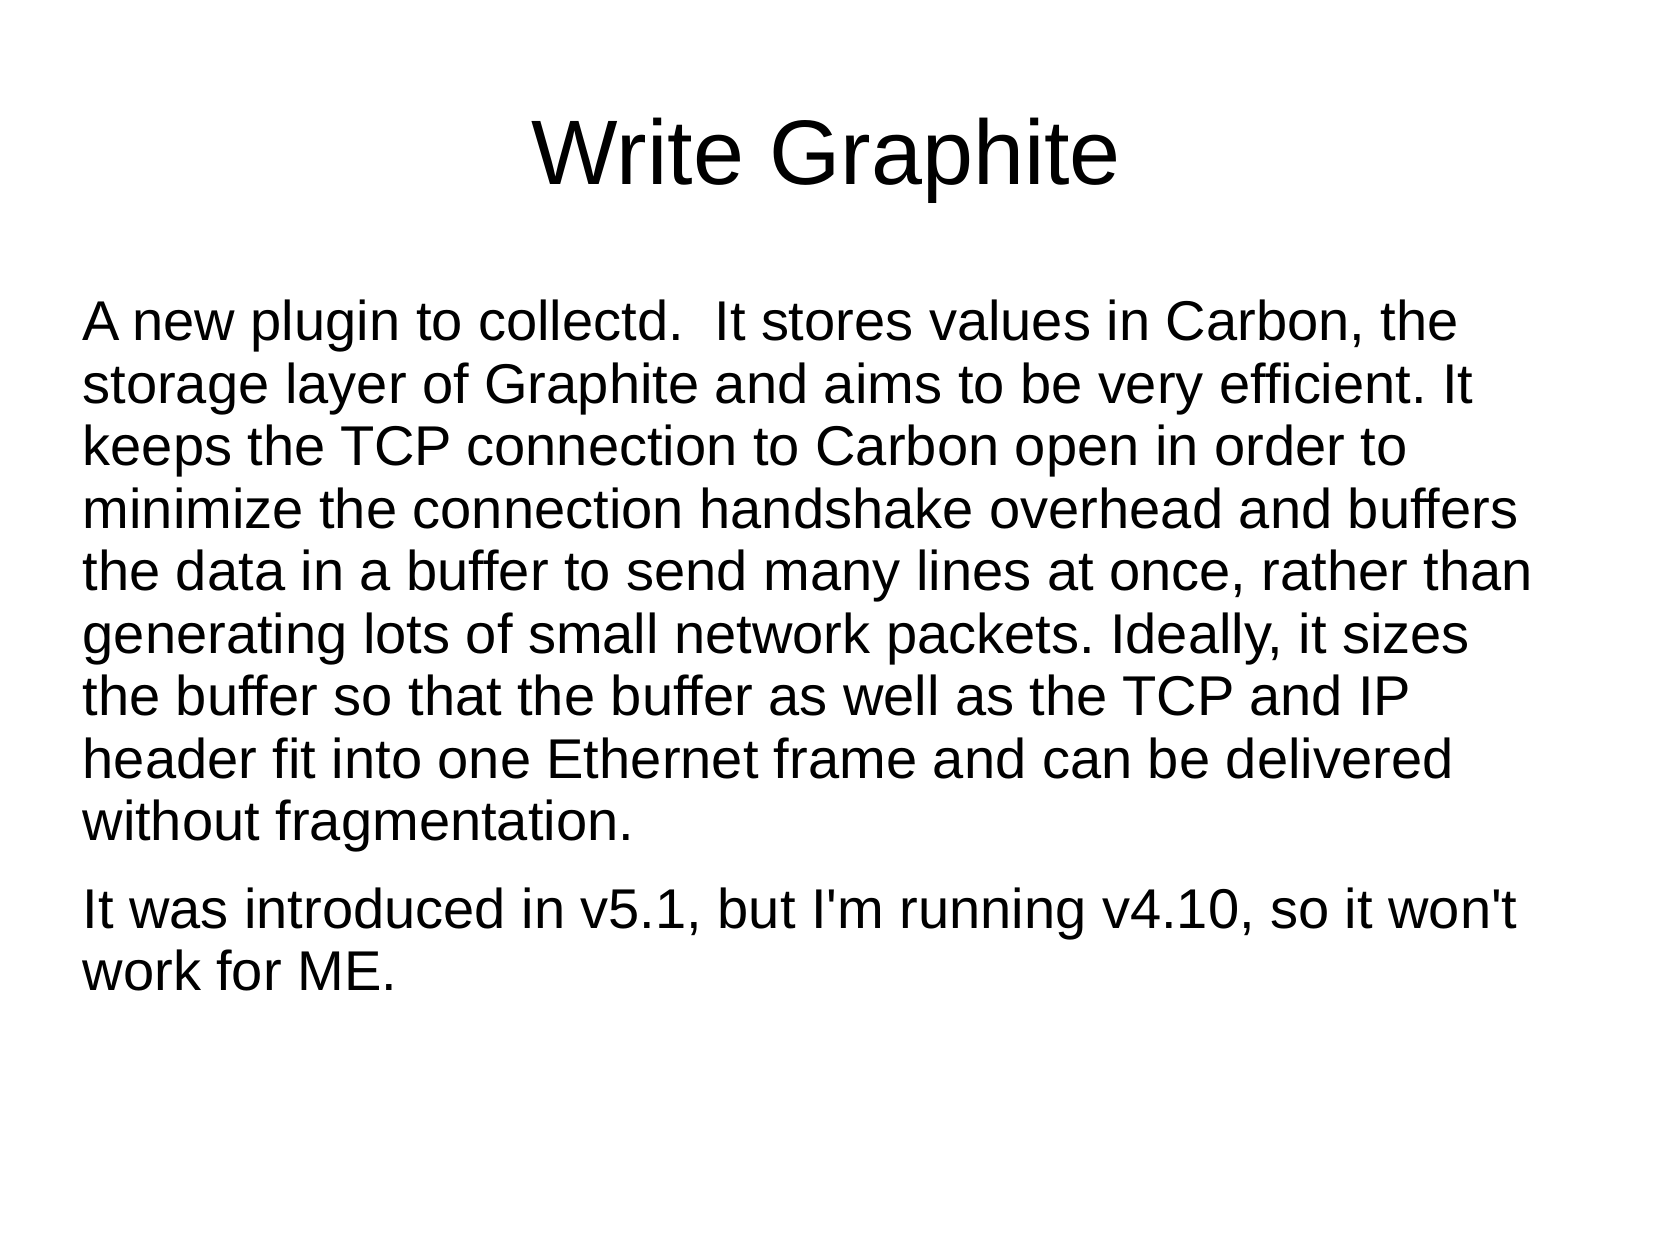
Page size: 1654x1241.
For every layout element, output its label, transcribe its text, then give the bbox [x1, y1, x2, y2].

list A new plugin to collectd. It stores values in Carbon, the storage layer of Graphite and aims to be very efficient. It keeps the TCP connection to Carbon open in order to minimize the connection handshake overhead and buffers the data in a buffer to send many lines at once, rather than generating lots of small network packets. Ideally, it sizes the buffer so that the buffer as well as the TCP and IP header fit into one Ethernet frame and can be delivered without fragmentation. It was introduced in v5.1, but I'm running v4.10, so it won't work for ME. [82, 290, 1538, 1010]
title Write Graphite [82, 49, 1571, 257]
